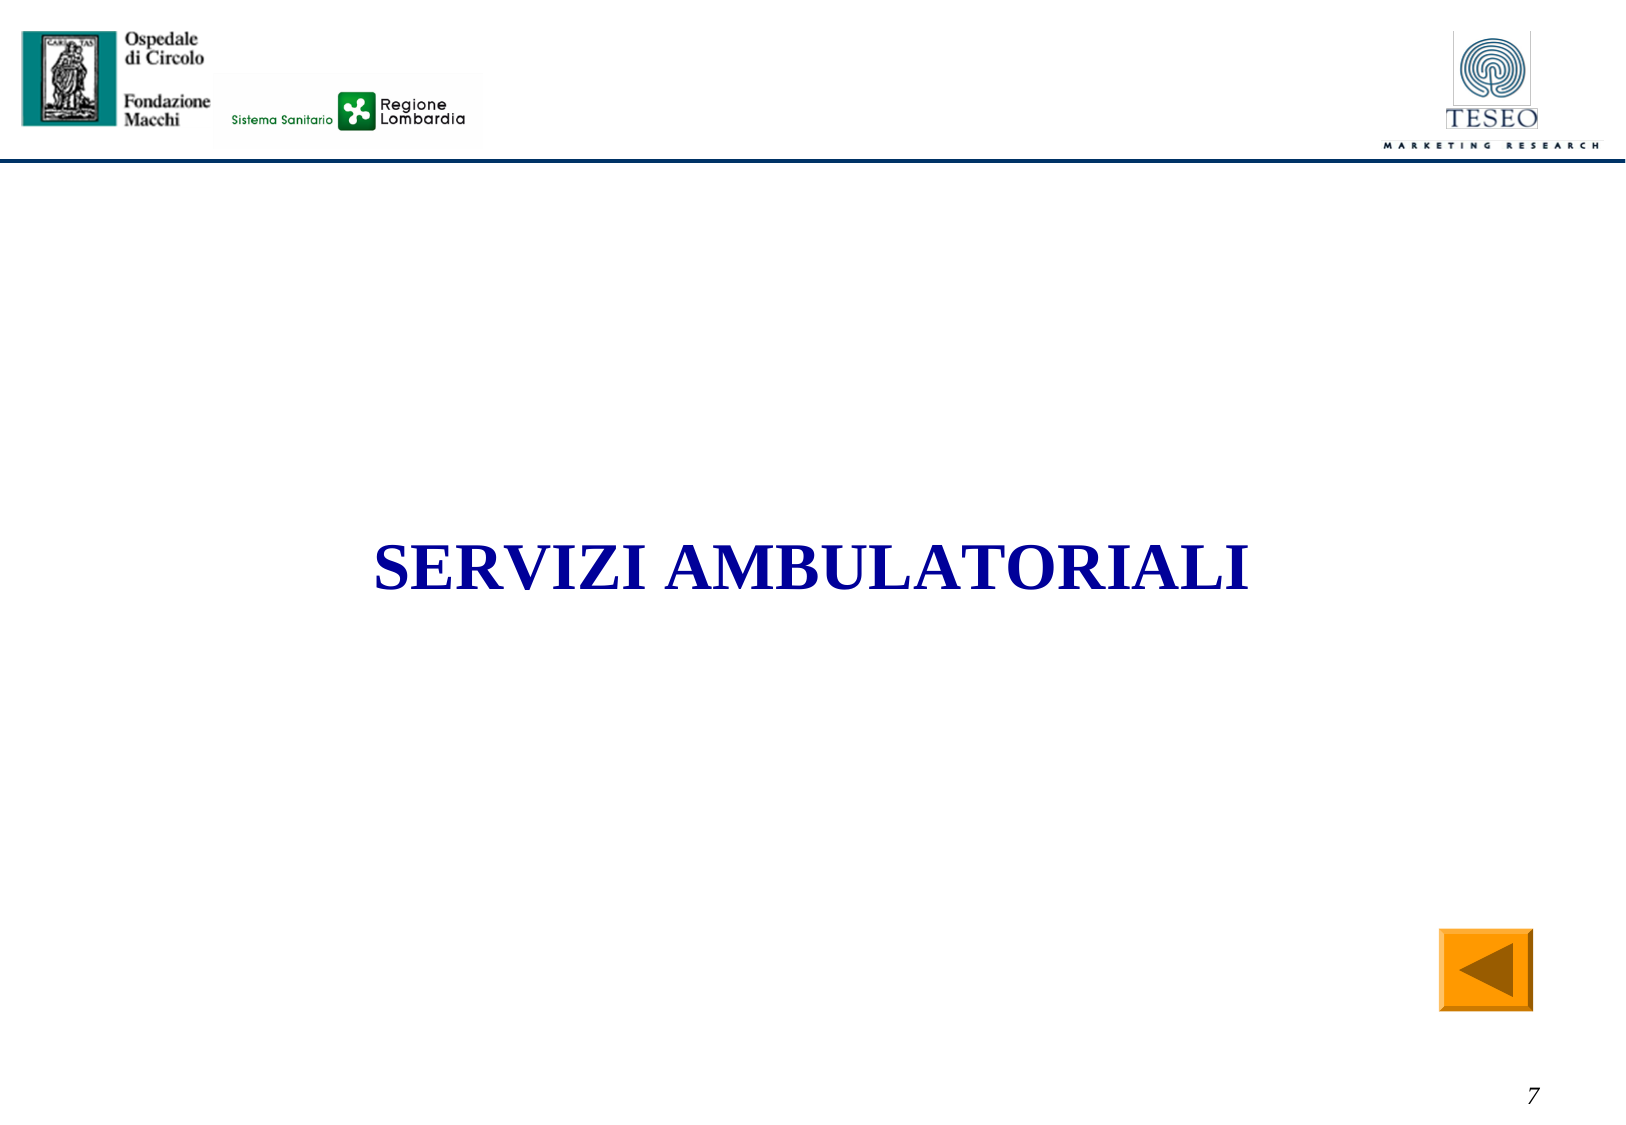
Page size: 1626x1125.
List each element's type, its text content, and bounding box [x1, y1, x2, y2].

text_box SERVIZI AMBULATORIALI [121, 469, 1504, 657]
picture [21, 31, 483, 149]
text_box Valutazione [1438, 928, 1445, 1012]
text_box [1440, 928, 1534, 1012]
picture [1381, 31, 1604, 149]
